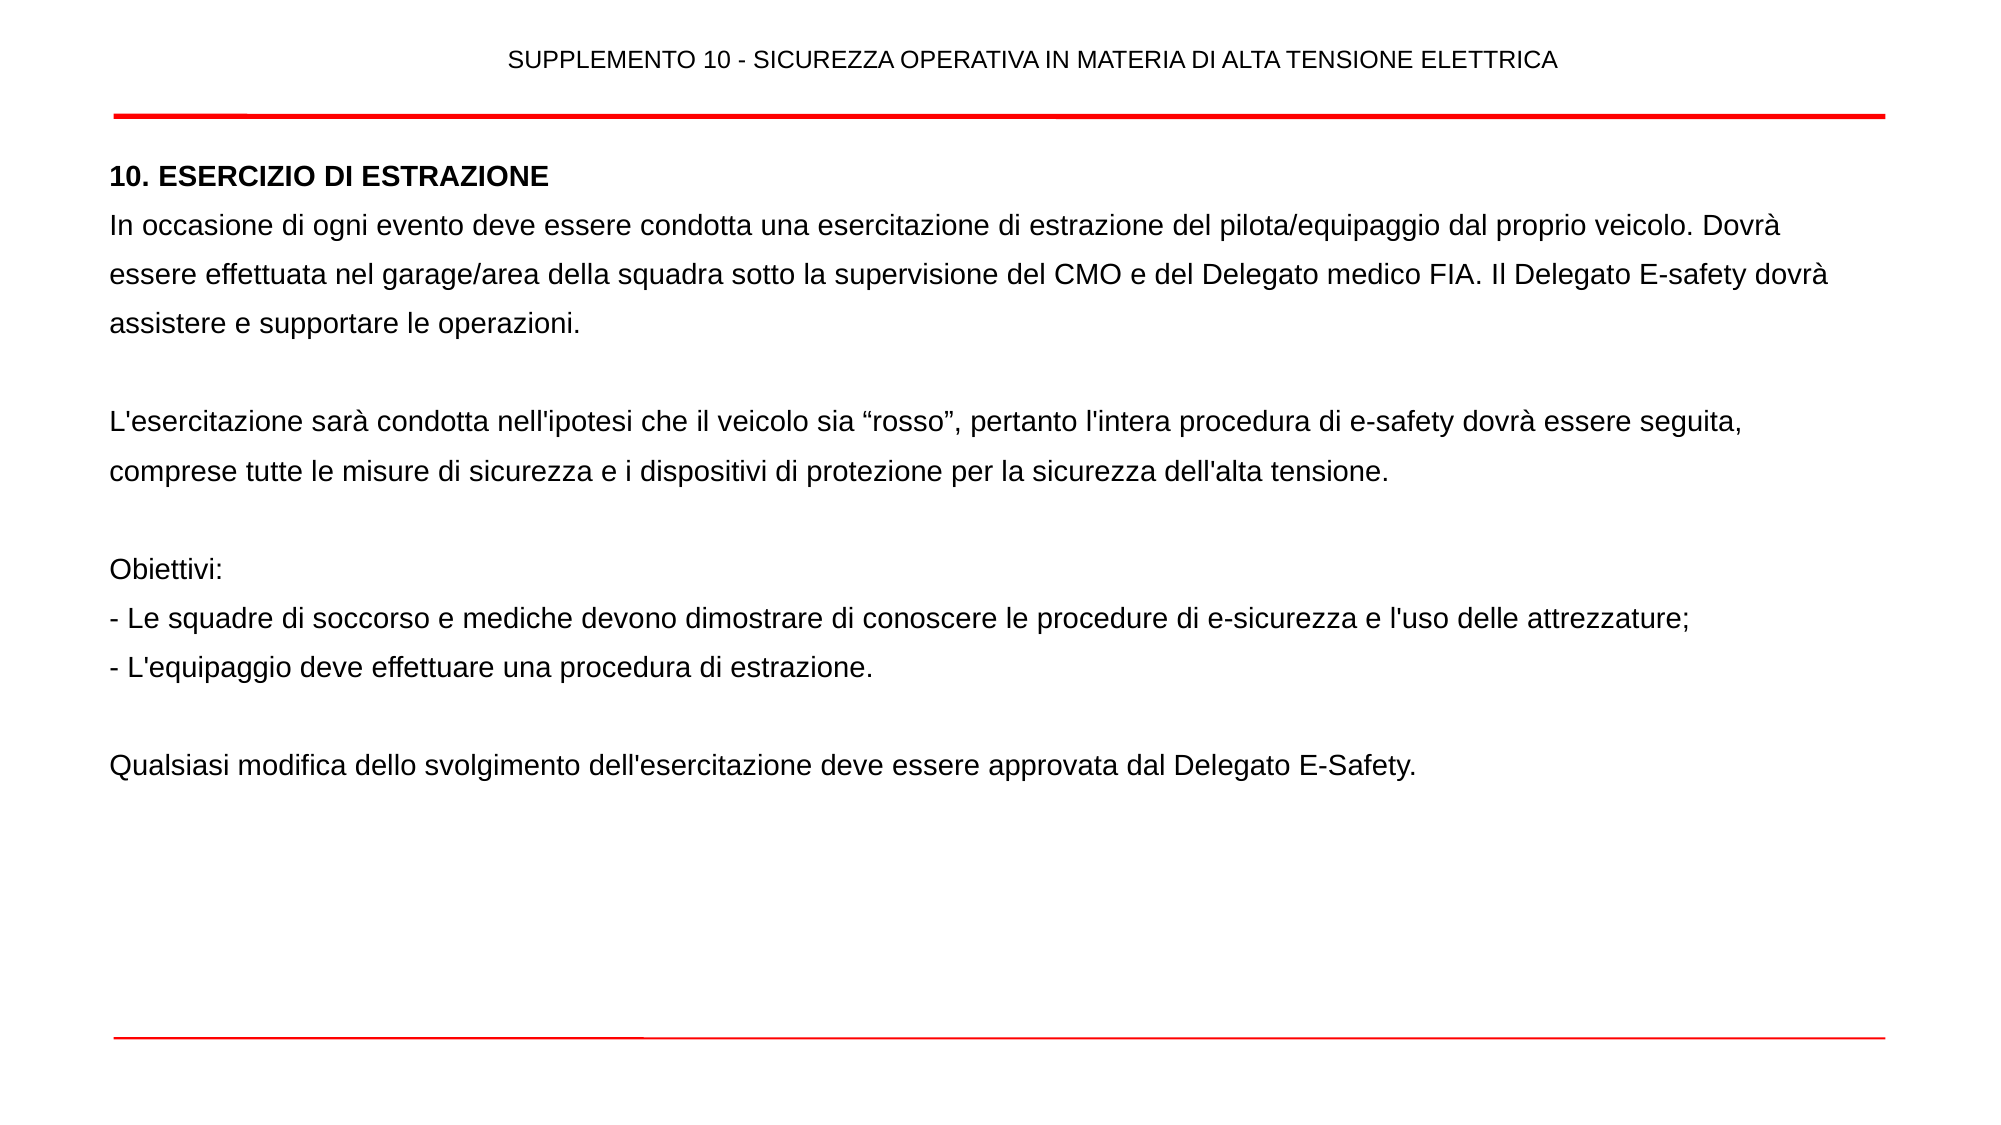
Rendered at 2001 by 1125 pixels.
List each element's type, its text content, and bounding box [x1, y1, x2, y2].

text_box SUPPLEMENTO 10 - SICUREZZA OPERATIVA IN MATERIA DI ALTA TENSIONE ELETTRICA [173, 38, 1895, 82]
text_box 10. ESERCIZIO DI ESTRAZIONE In occasione di ogni evento deve essere condotta una esercitazione di estrazione del pilota/equipaggio dal proprio veicolo. Dovrà essere effettuata nel garage/area della squadra sotto la supervisione del CMO e del Delegato medico FIA. Il Delegato E-safety dovrà assistere e supportare le operazioni. L'esercitazione sarà condotta nell'ipotesi che il veicolo sia “rosso”, pertanto l'intera procedura di e-safety dovrà essere seguita, comprese tutte le misure di sicurezza e i dispositivi di protezione per la sicurezza dell'alta tensione. Obiettivi: - Le squadre di soccorso e mediche devono dimostrare di conoscere le procedure di e-sicurezza e l'uso delle attrezzature; - L'equipaggio deve effettuare una procedura di estrazione. Qualsiasi modifica dello svolgimento dell'esercitazione deve essere approvata dal Delegato E-Safety. [94, 135, 1867, 790]
